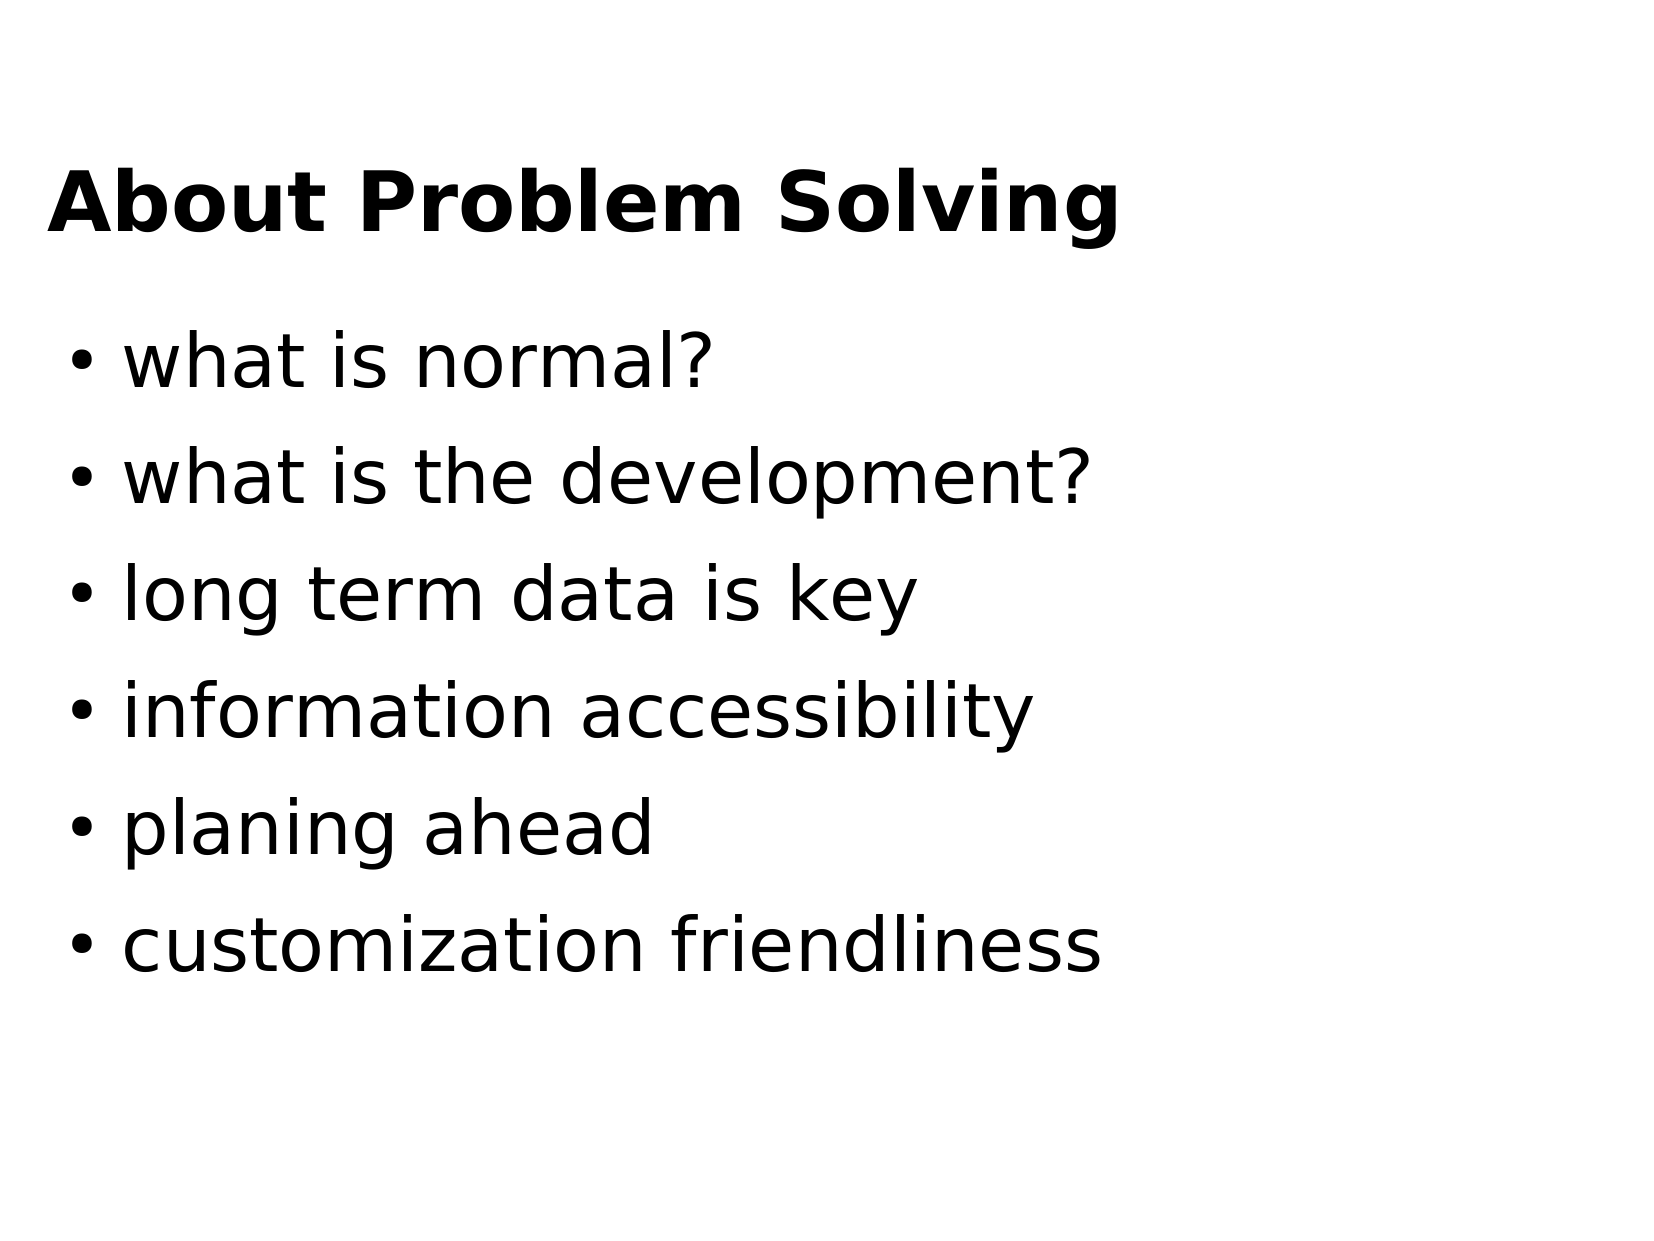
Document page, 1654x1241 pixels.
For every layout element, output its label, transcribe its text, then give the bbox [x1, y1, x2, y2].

title About Problem Solving [47, 129, 1585, 275]
list what is normal? what is the development? long term data is key information accessibility planing ahead customization friendliness [51, 317, 1571, 1087]
